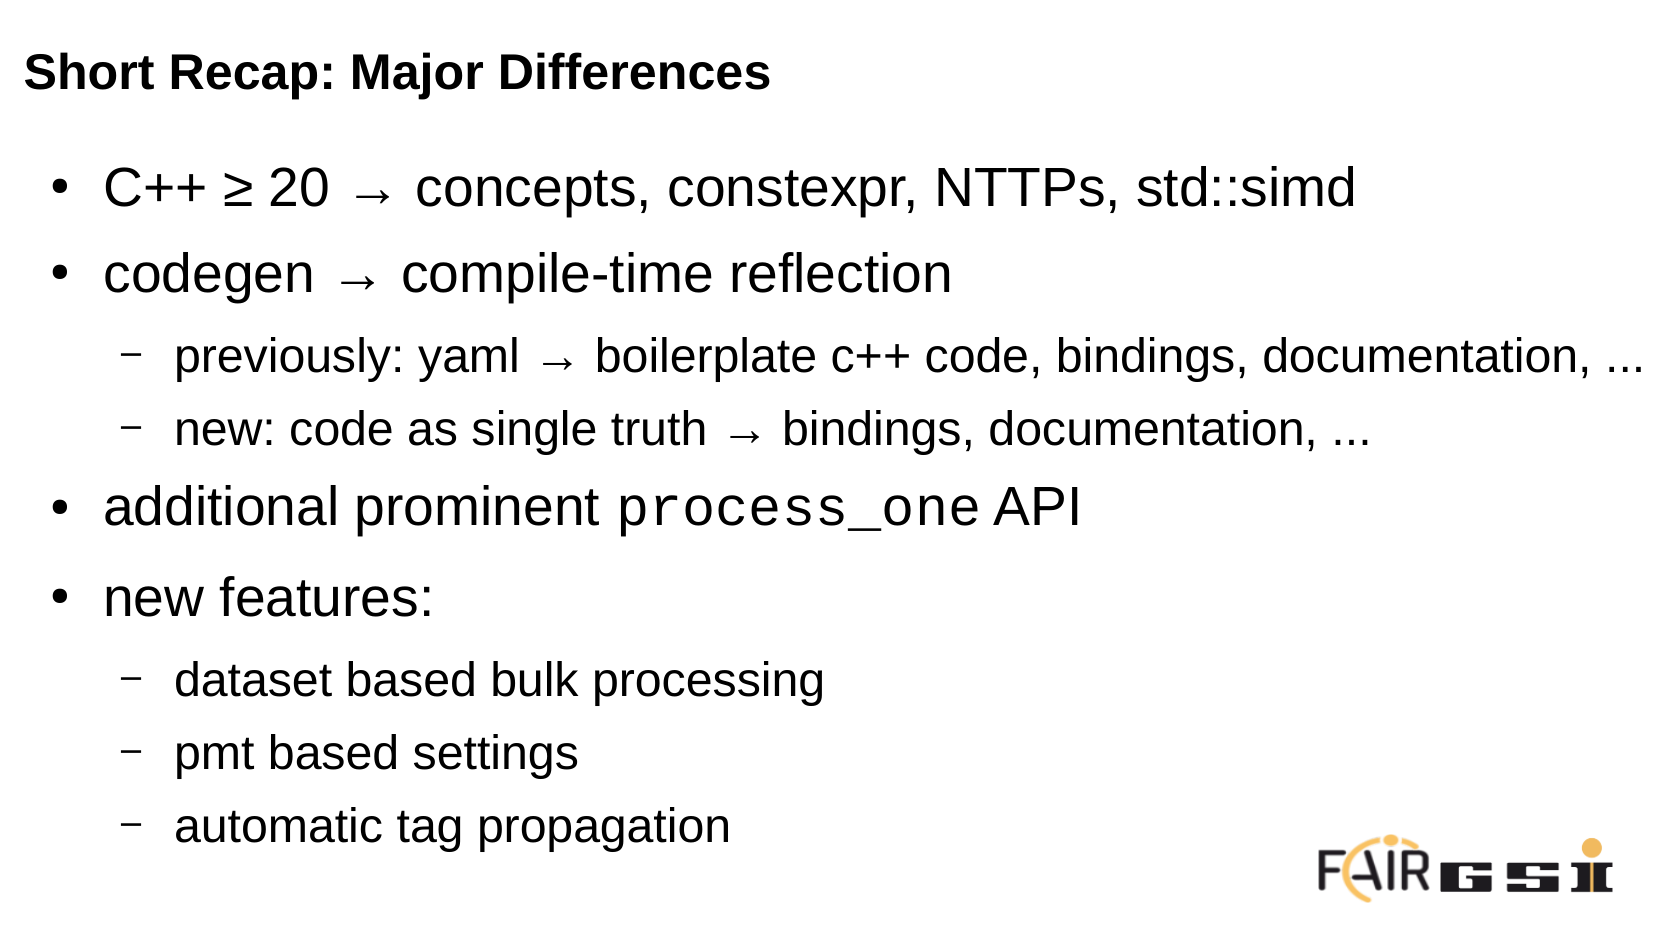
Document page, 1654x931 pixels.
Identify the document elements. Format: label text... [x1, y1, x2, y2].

picture [1439, 866, 1615, 895]
picture [1318, 866, 1430, 904]
title Short Recap: Major Differences [23, 5, 1638, 139]
list C++ ≥ 20 → concepts, constexpr, NTTPs, std::simd codegen → compile-time reflection previously: yaml → boilerplate c++ code, bindings, documentation, ... new: code as single truth → bindings, documentation, ... additional prominent process_one API new features: dataset based bulk processing pmt based settings automatic tag propagation [32, 156, 1651, 866]
